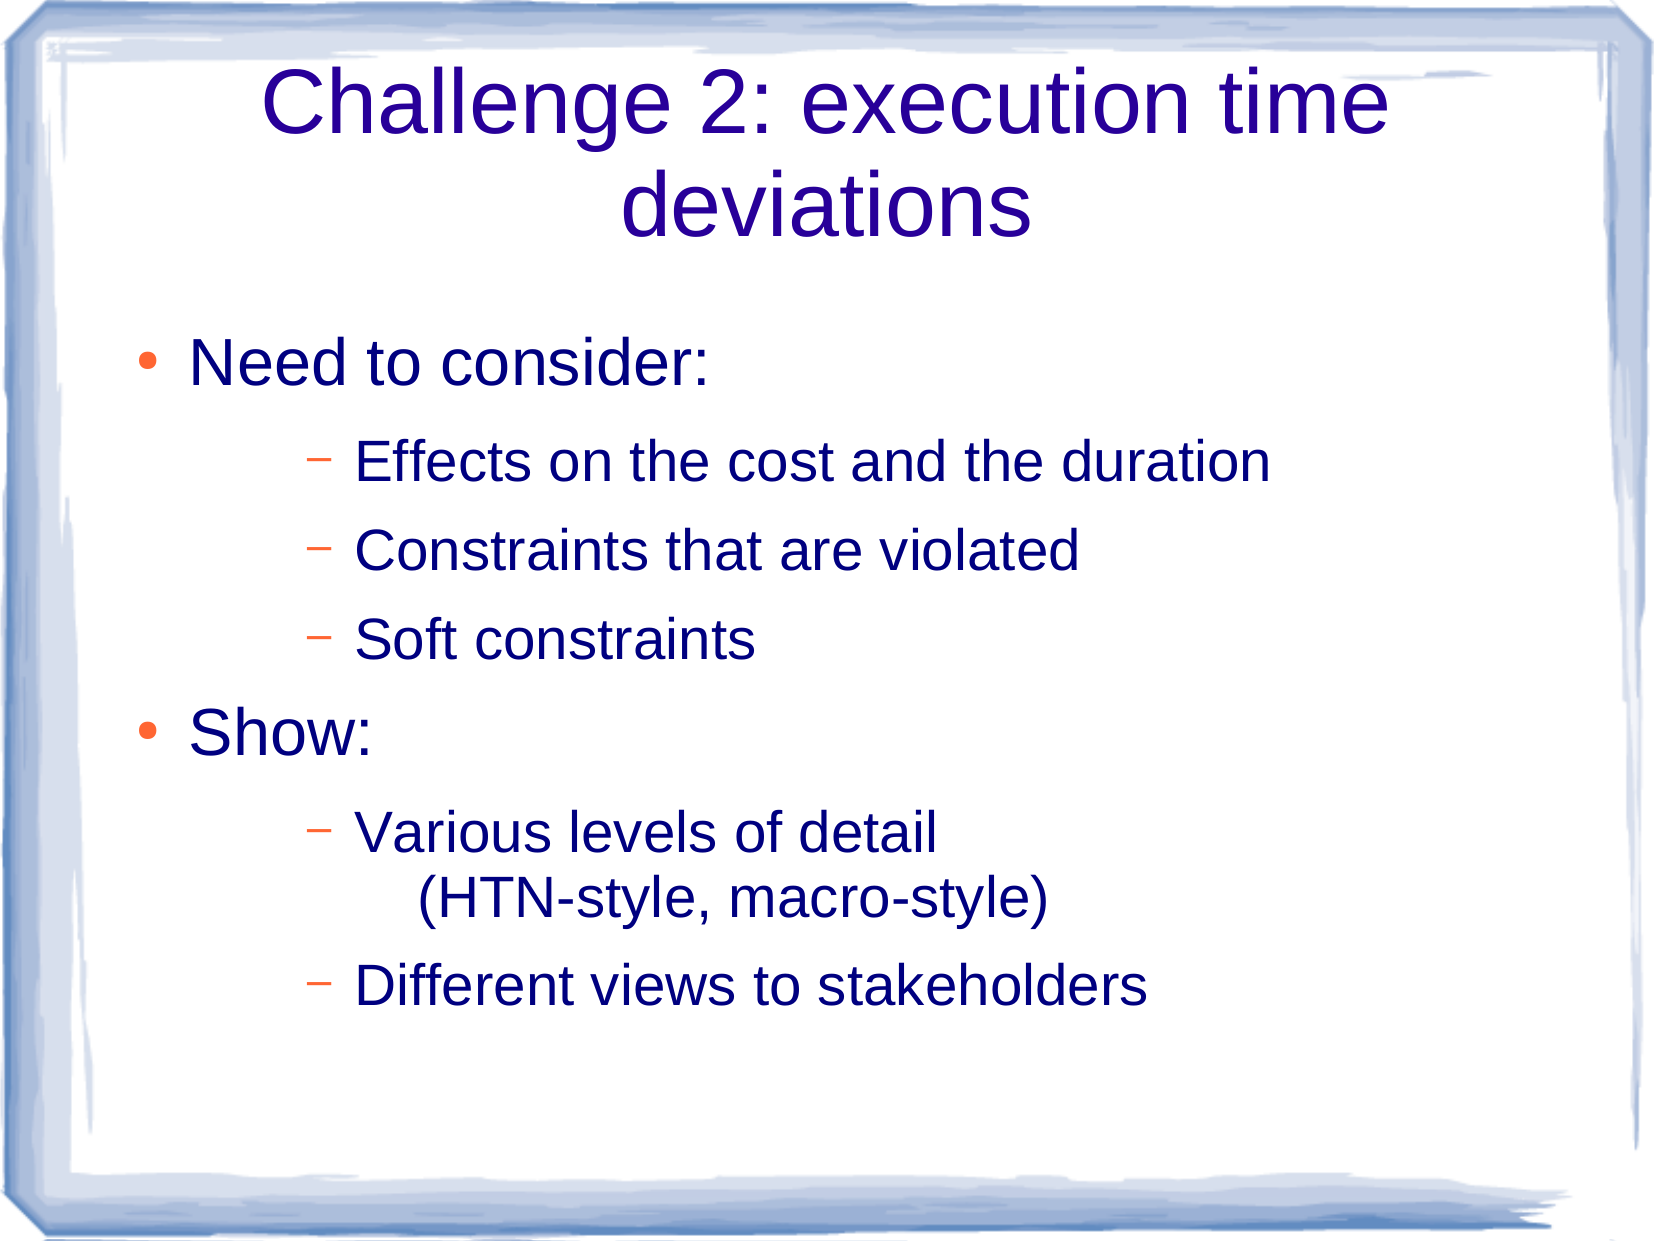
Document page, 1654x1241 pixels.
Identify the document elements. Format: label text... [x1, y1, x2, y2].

list Need to consider: Effects on the cost and the duration Constraints that are violated Soft constraints Show: Various levels of detail (HTN-style, macro-style) Different views to stakeholders [118, 324, 1571, 1019]
title Challenge 2: execution time deviations [82, 50, 1571, 256]
picture [0, 0, 1654, 1241]
